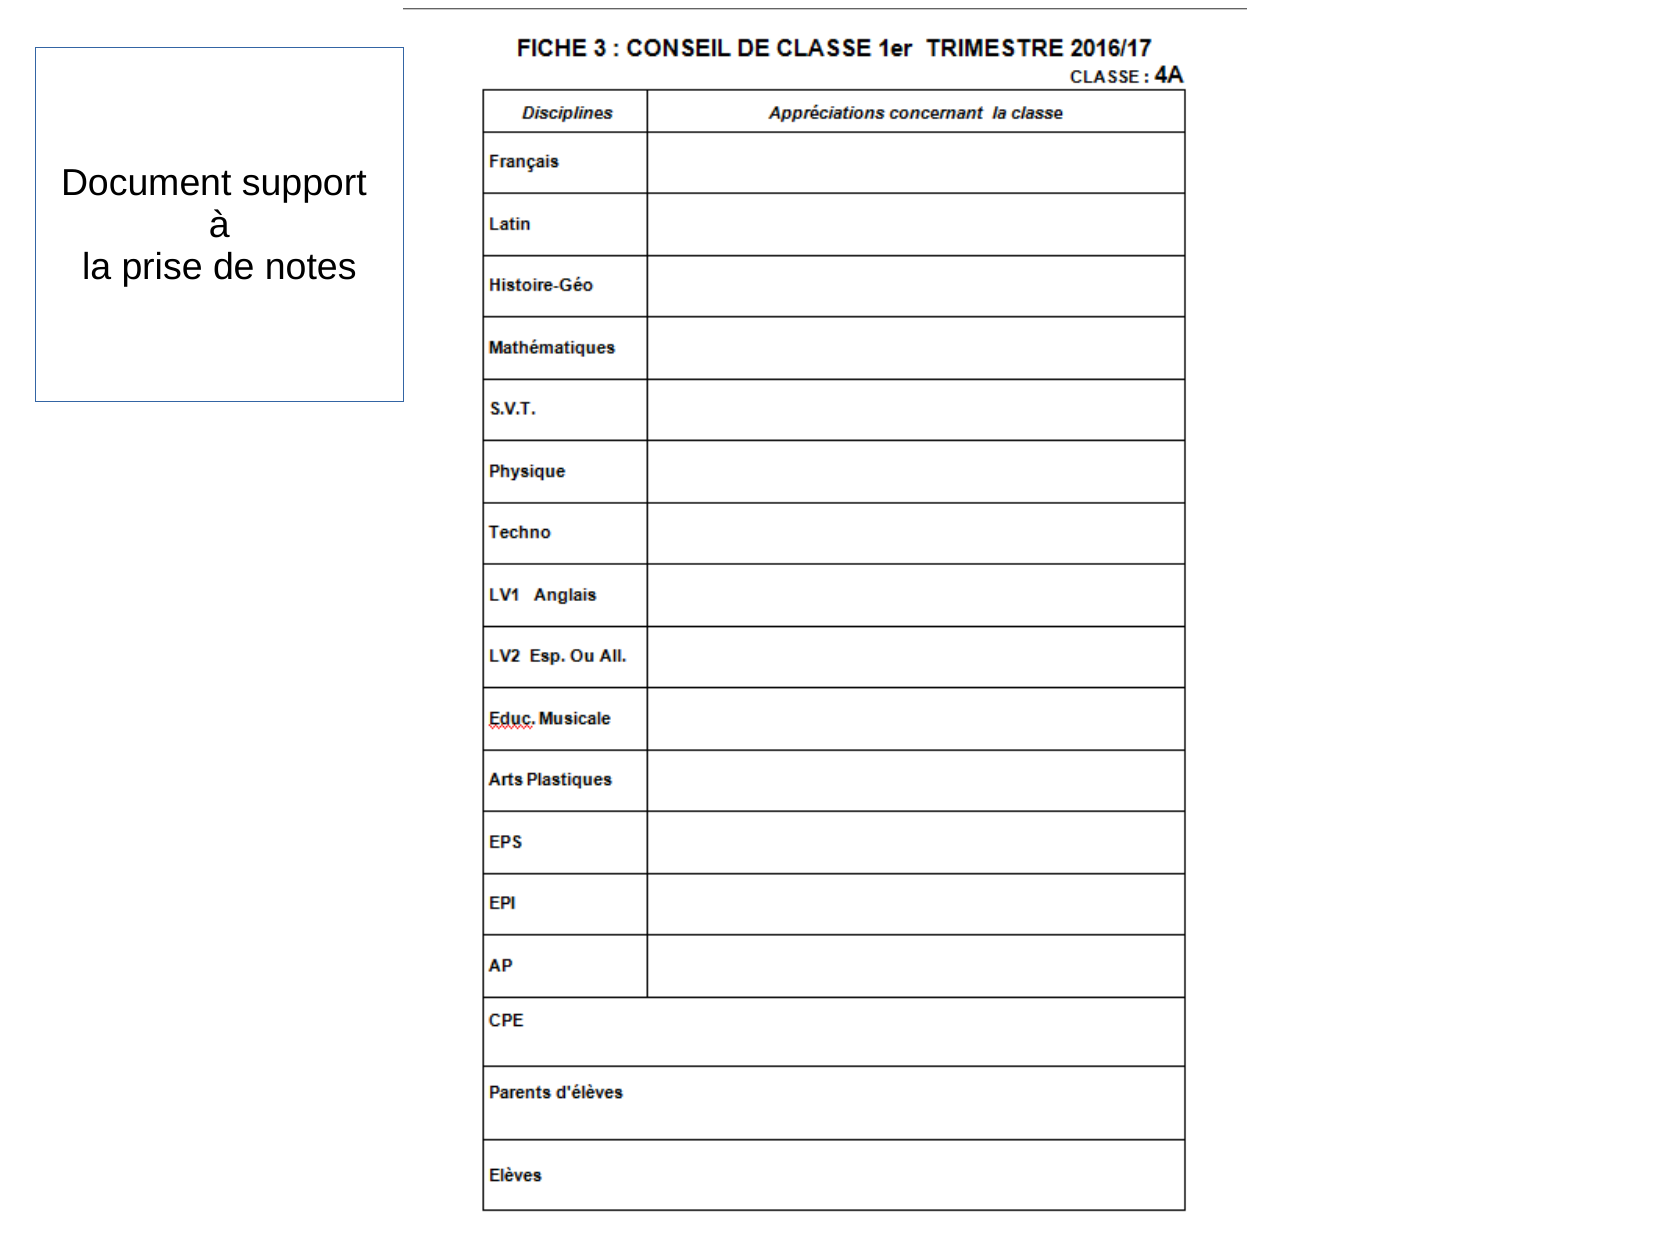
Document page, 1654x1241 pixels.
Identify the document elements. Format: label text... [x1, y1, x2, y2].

picture [403, 8, 1247, 1230]
text_box Document support à la prise de notes [35, 47, 404, 402]
